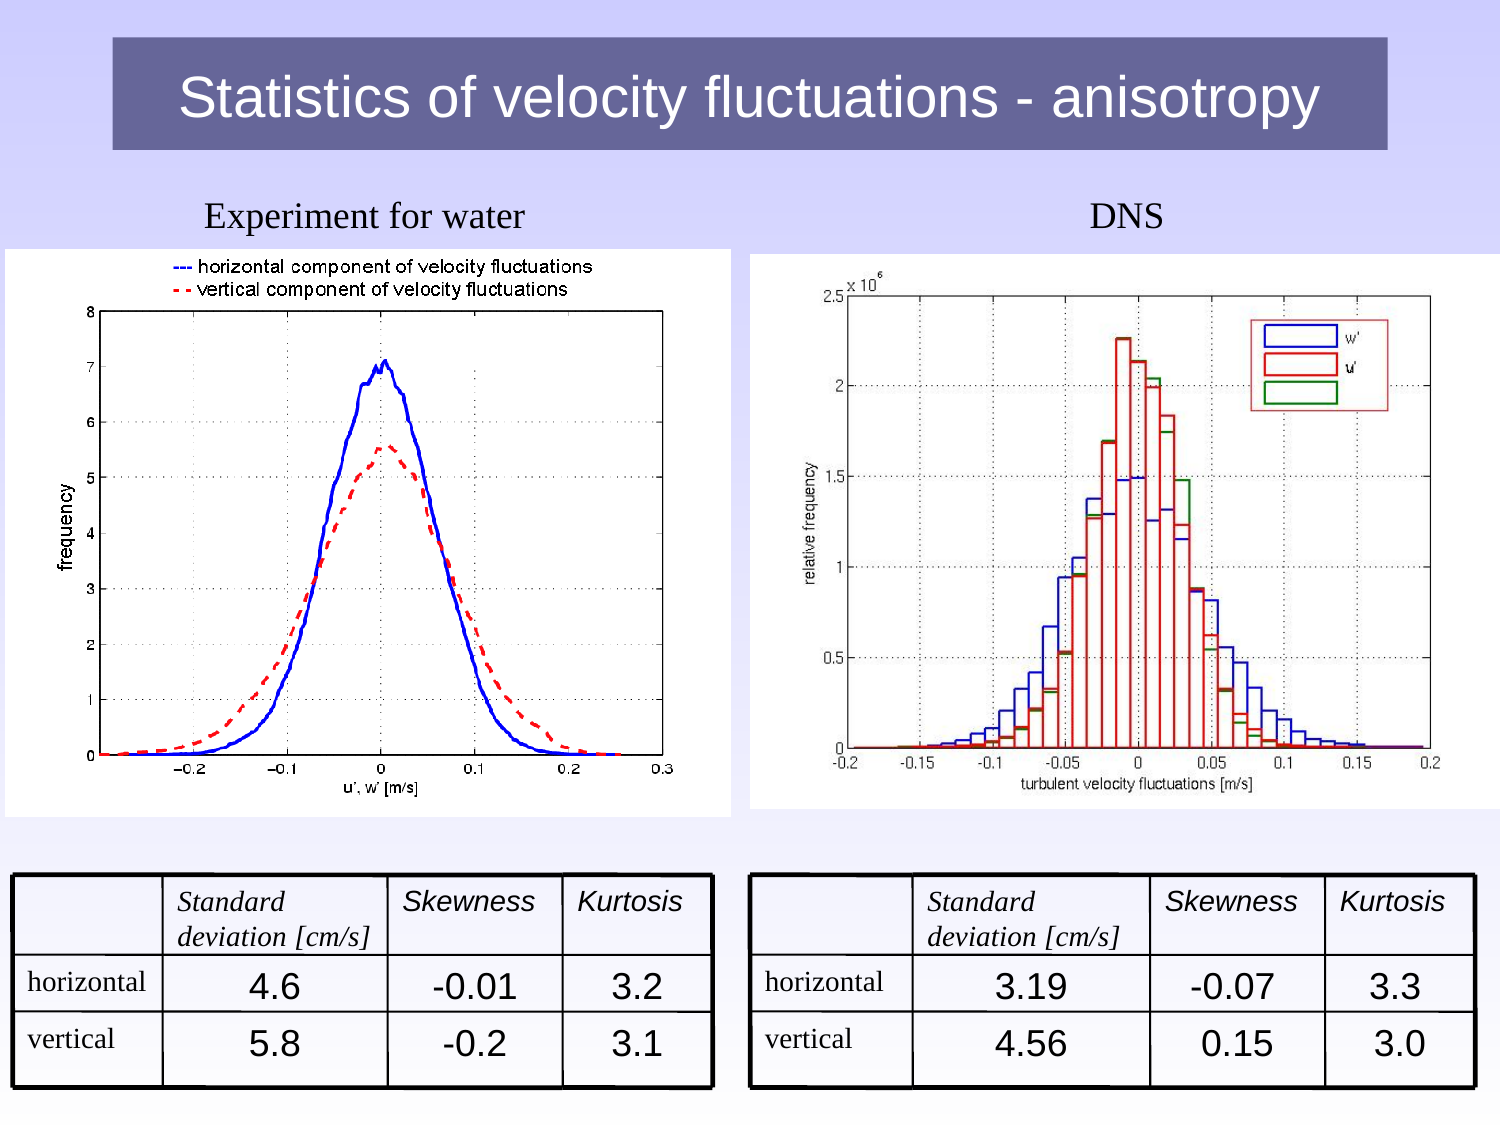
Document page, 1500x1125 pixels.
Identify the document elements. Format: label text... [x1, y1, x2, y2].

text_box 5.8 [164, 1013, 386, 1085]
text_box Skewness [1152, 878, 1324, 953]
text_box 0.15 [1152, 1013, 1324, 1085]
text_box 3.3 [1327, 956, 1472, 1010]
text_box vertical [16, 1013, 161, 1085]
text_box horizontal [15, 956, 161, 1010]
text_box 4.56 [914, 1013, 1149, 1085]
text_box -0.01 [389, 956, 561, 1010]
text_box 3.2 [564, 956, 710, 1010]
text_box Skewness [389, 878, 561, 953]
picture [750, 254, 1500, 809]
picture [5, 249, 731, 817]
text_box horizontal [753, 956, 911, 1010]
text_box -0.2 [389, 1013, 561, 1085]
text_box Standard deviation [cm/s] [164, 878, 386, 953]
text_box 3.0 [1327, 1013, 1472, 1085]
text_box DNS [1074, 187, 1201, 245]
text_box Kurtosis [564, 878, 710, 953]
text_box 3.1 [564, 1013, 710, 1085]
text_box vertical [753, 1013, 911, 1085]
text_box 4.6 [164, 956, 386, 1010]
text_box Statistics of velocity fluctuations - anisotropy [112, 37, 1388, 150]
text_box -0.07 [1152, 956, 1324, 1010]
text_box Kurtosis [1327, 878, 1472, 953]
text_box Standard deviation [cm/s] [914, 878, 1149, 953]
text_box Experiment for water [189, 187, 668, 245]
text_box 3.19 [914, 956, 1149, 1010]
